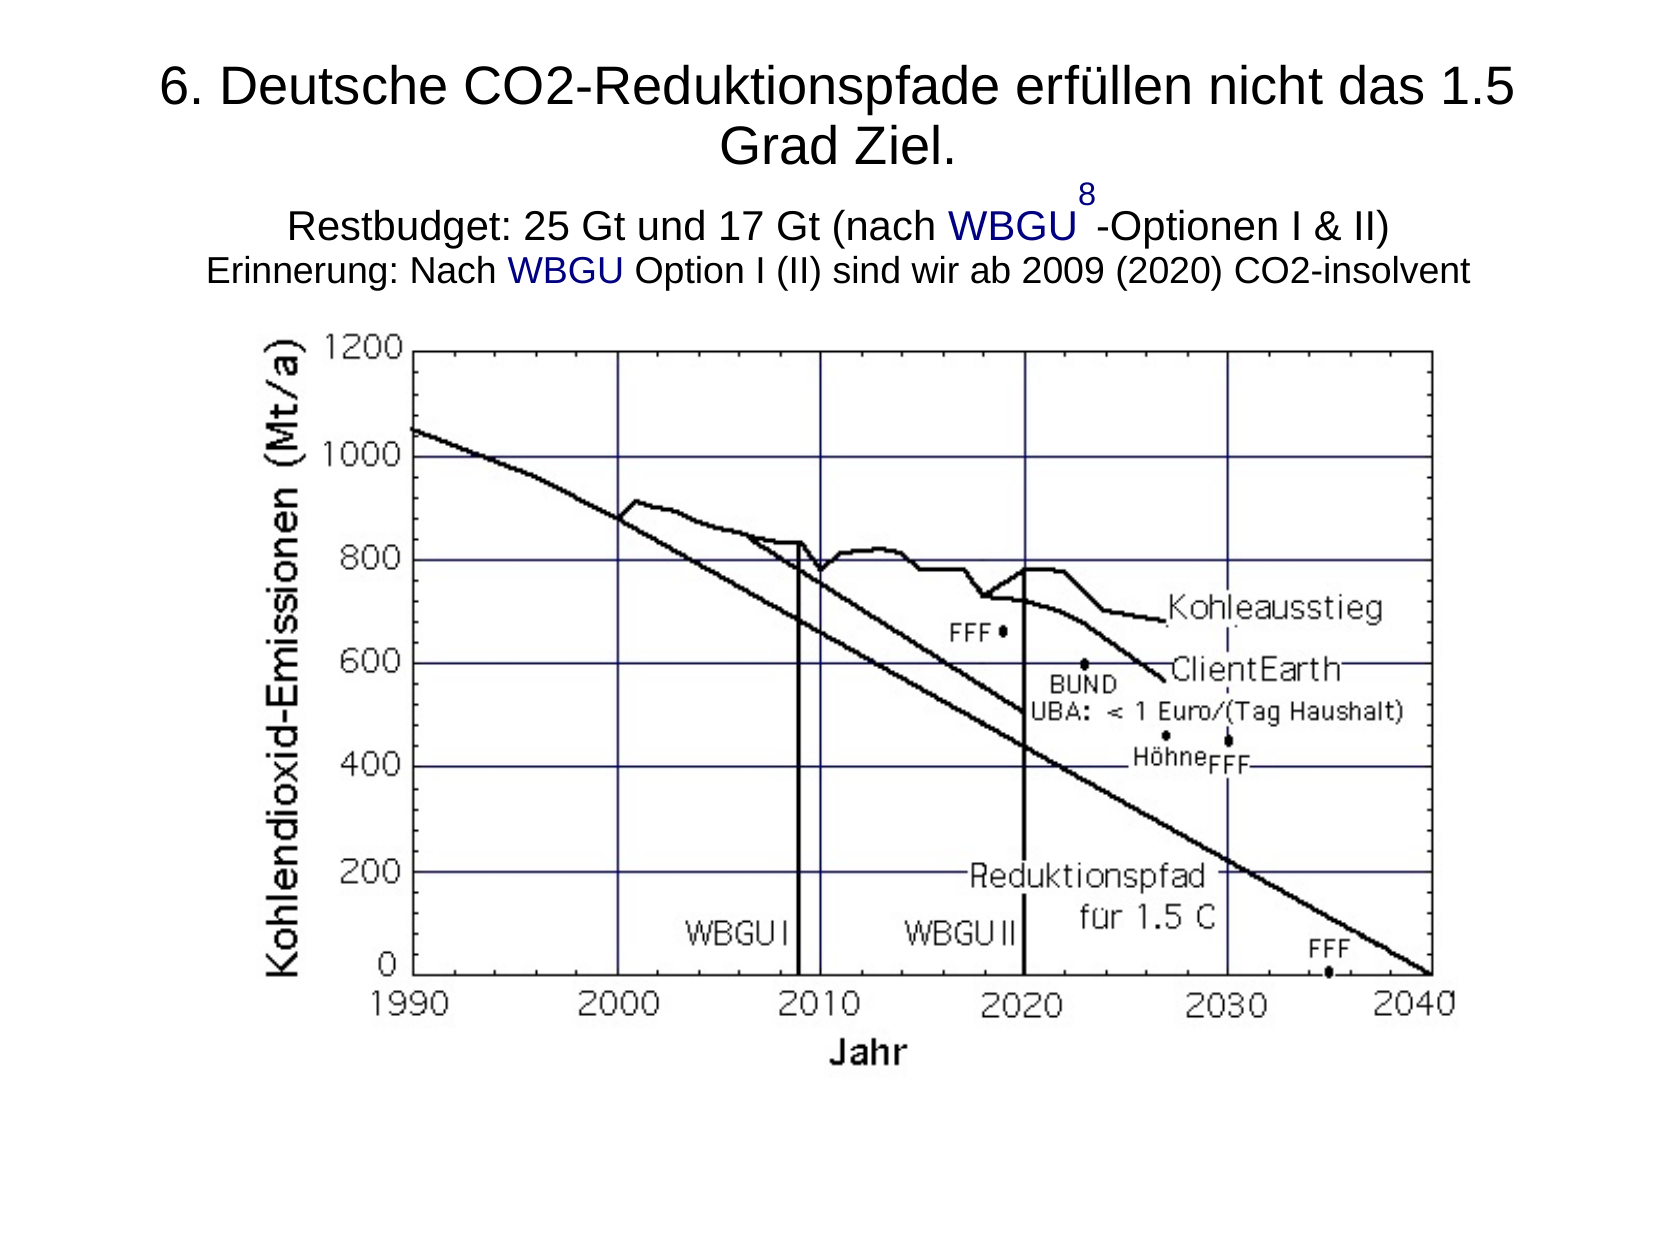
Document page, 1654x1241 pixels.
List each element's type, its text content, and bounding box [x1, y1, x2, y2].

title 6. Deutsche CO2-Reduktionspfade erfüllen nicht das 1.5 Grad Ziel. Restbudget: 25 Gt und 17 Gt (nach WBGU8-Optionen I & II) Erinnerung: Nach WBGU Option I (II) sind wir ab 2009 (2020) CO2-insolvent [94, 55, 1583, 292]
picture [206, 318, 1459, 1145]
